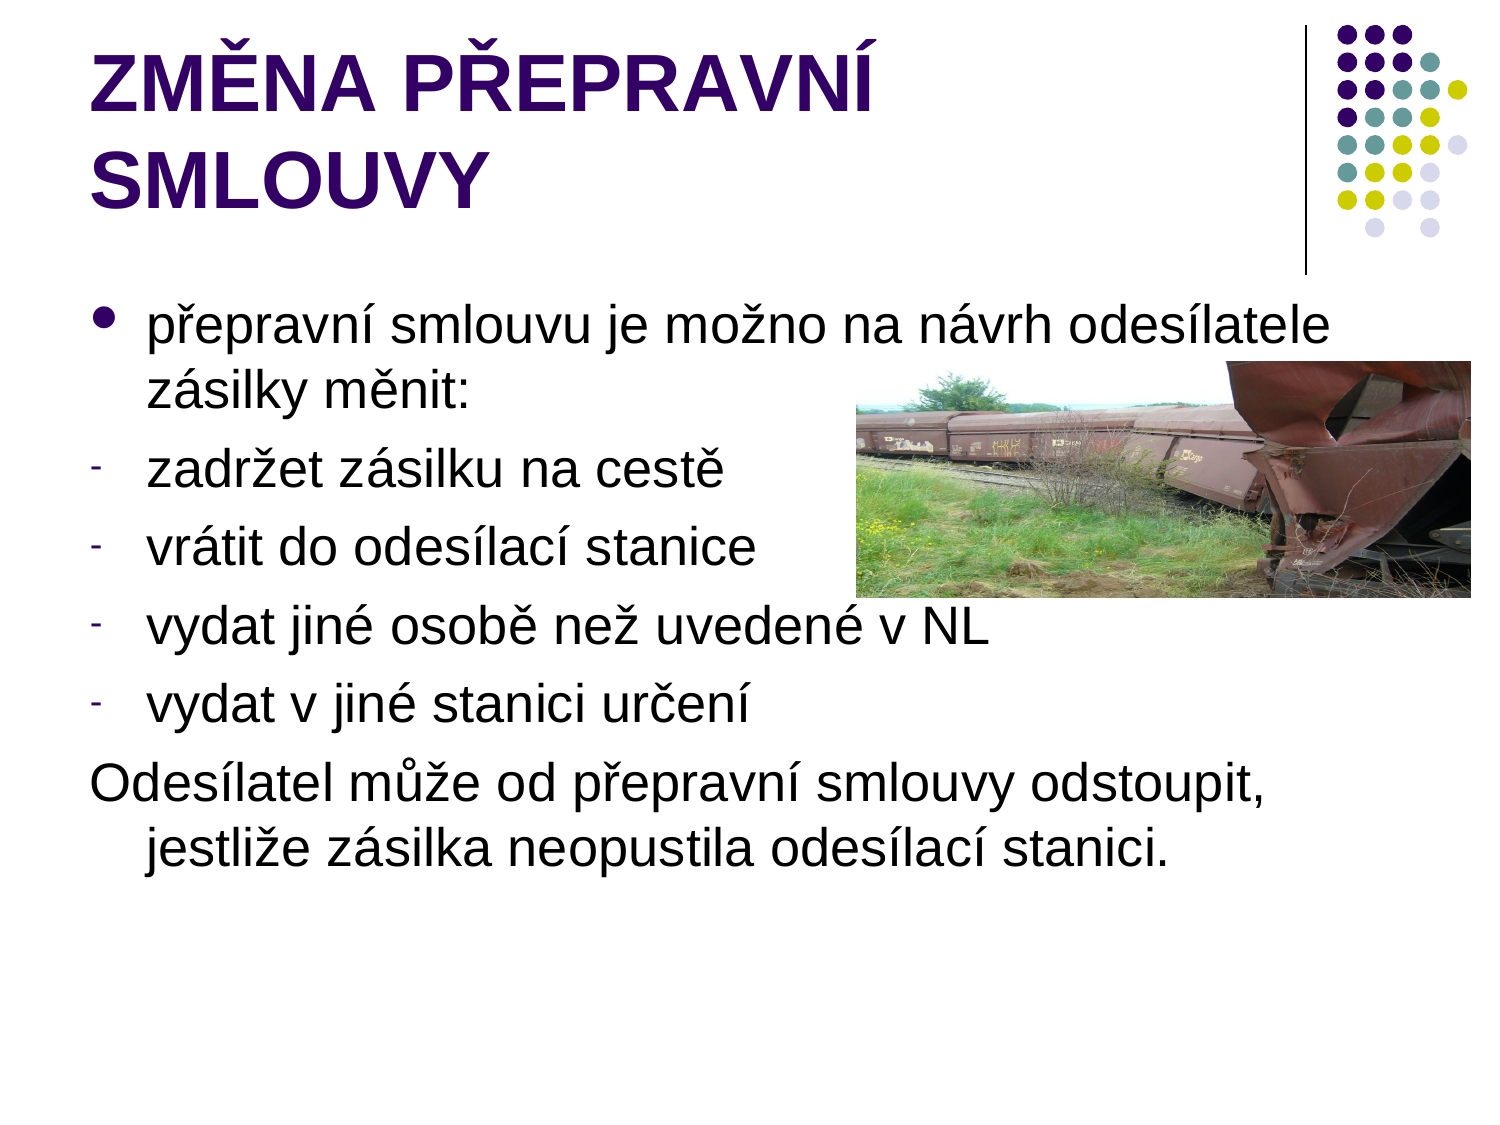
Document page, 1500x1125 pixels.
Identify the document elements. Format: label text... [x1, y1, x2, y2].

picture [856, 361, 1471, 598]
list přepravní smlouvu je možno na návrh odesílatele zásilky měnit: zadržet zásilku na cestě vrátit do odesílací stanice vydat jiné osobě než uvedené v NL vydat v jiné stanici určení Odesílatel může od přepravní smlouvy odstoupit, jestliže zásilka neopustila odesílací stanici. [75, 282, 1426, 1006]
title ZMĚNA PŘEPRAVNÍ SMLOUVY [74, 20, 1313, 233]
